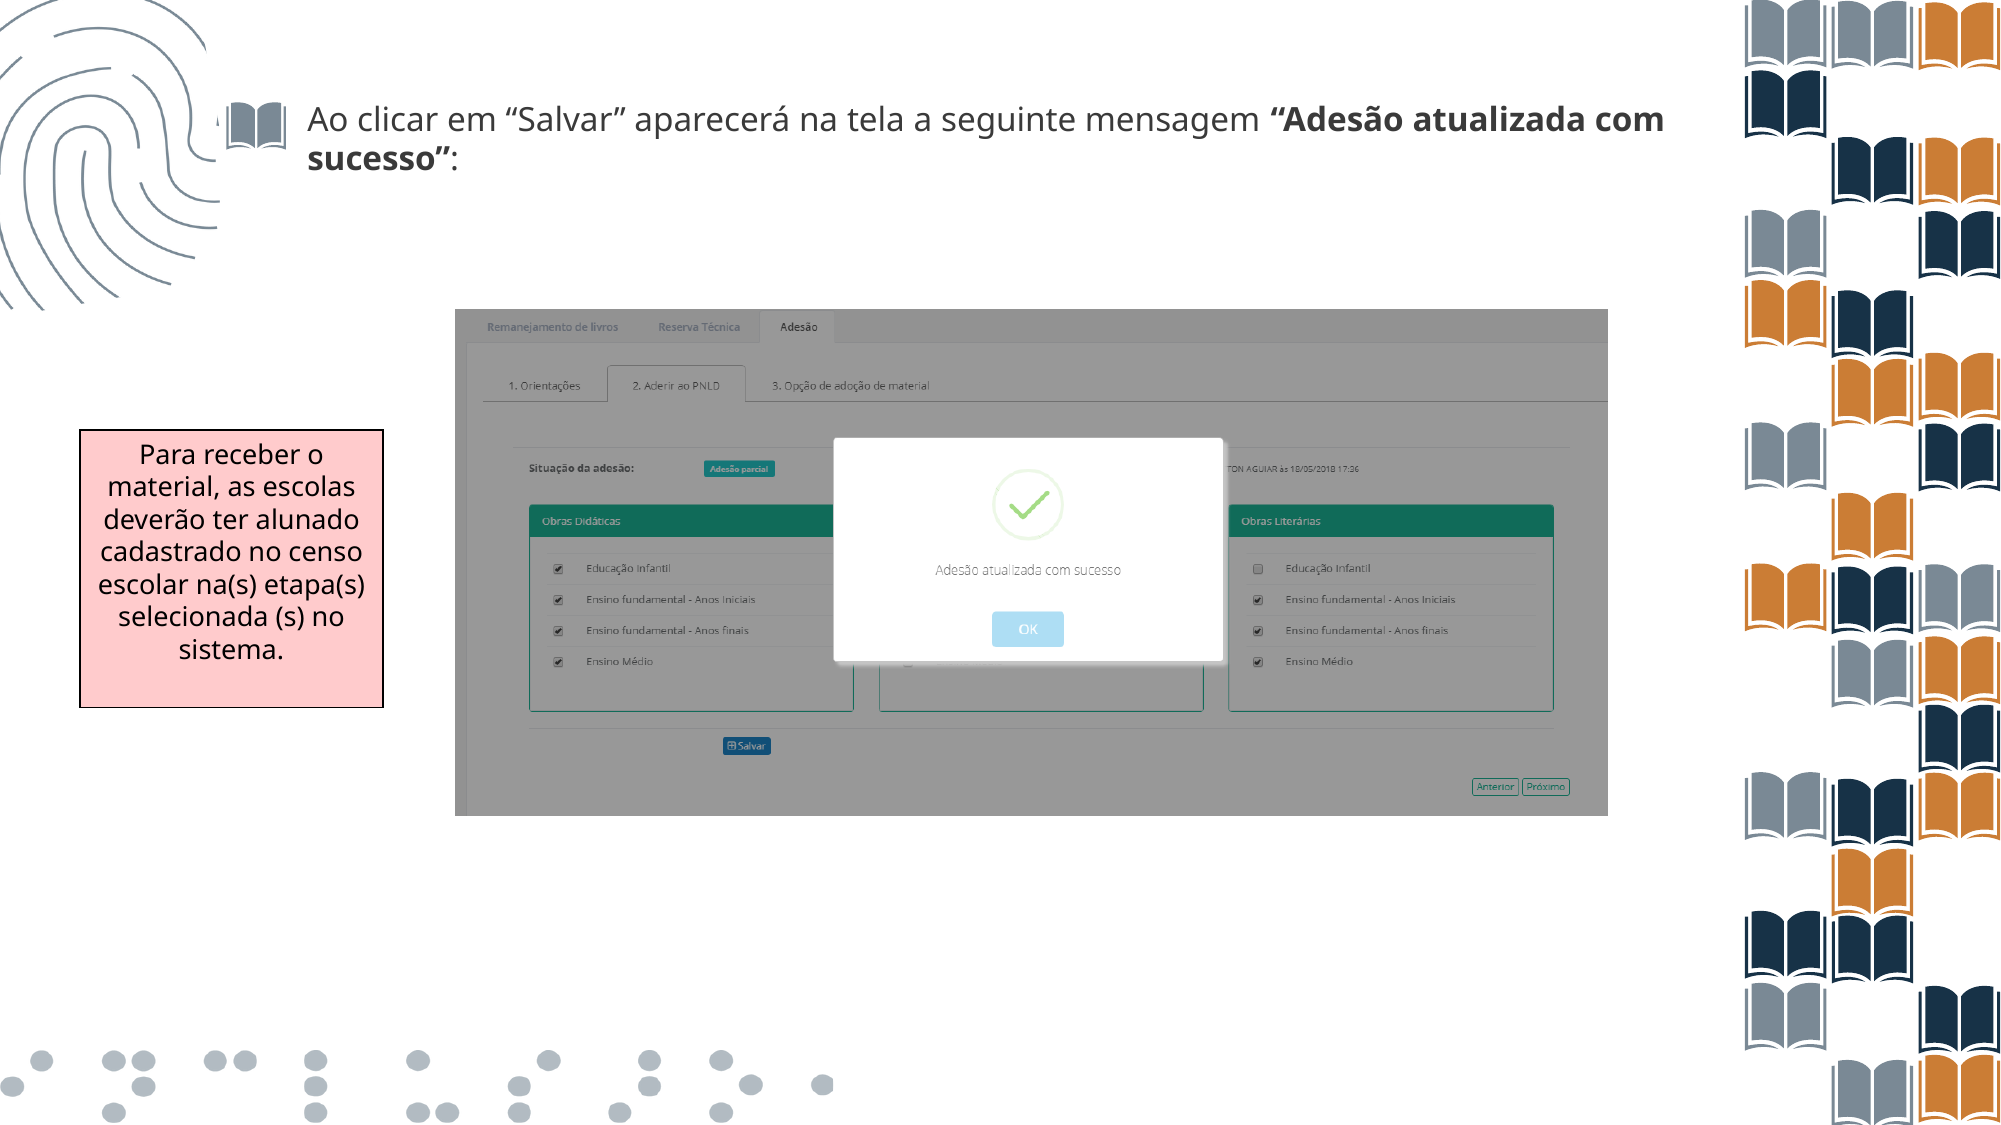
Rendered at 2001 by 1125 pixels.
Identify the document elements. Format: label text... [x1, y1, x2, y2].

text_box [1918, 982, 2000, 1123]
text_box [1831, 287, 1914, 427]
text_box [1831, 133, 1914, 205]
text_box [1831, 1056, 1914, 1125]
text_box [1744, 419, 1827, 491]
text_box [1918, 207, 2000, 279]
text_box [1918, 134, 2000, 206]
text_box [1744, 560, 1827, 632]
text_box Ao clicar em “Salvar” aparecerá na tela a seguinte mensagem “Adesão atualizada com sucesso”: [292, 90, 1745, 187]
text_box [0, 1050, 834, 1123]
text_box [1831, 0, 1914, 69]
text_box [1831, 775, 1914, 984]
text_box [1831, 489, 1914, 561]
text_box [1744, 769, 1827, 840]
text_box [1744, 206, 1827, 348]
text_box [1744, 907, 1827, 1051]
text_box [1918, 349, 2000, 492]
text_box [1918, 561, 2000, 841]
text_box [1831, 563, 1914, 635]
text_box [226, 100, 286, 150]
text_box Para receber o material, as escolas deverão ter alunado cadastrado no censo escolar na(s) etapa(s) selecionada (s) no sistema. [79, 429, 383, 708]
text_box [1744, 0, 1827, 139]
text_box [1831, 636, 1914, 708]
text_box [0, 0, 246, 318]
picture [455, 309, 1608, 816]
text_box [1918, 0, 2000, 71]
